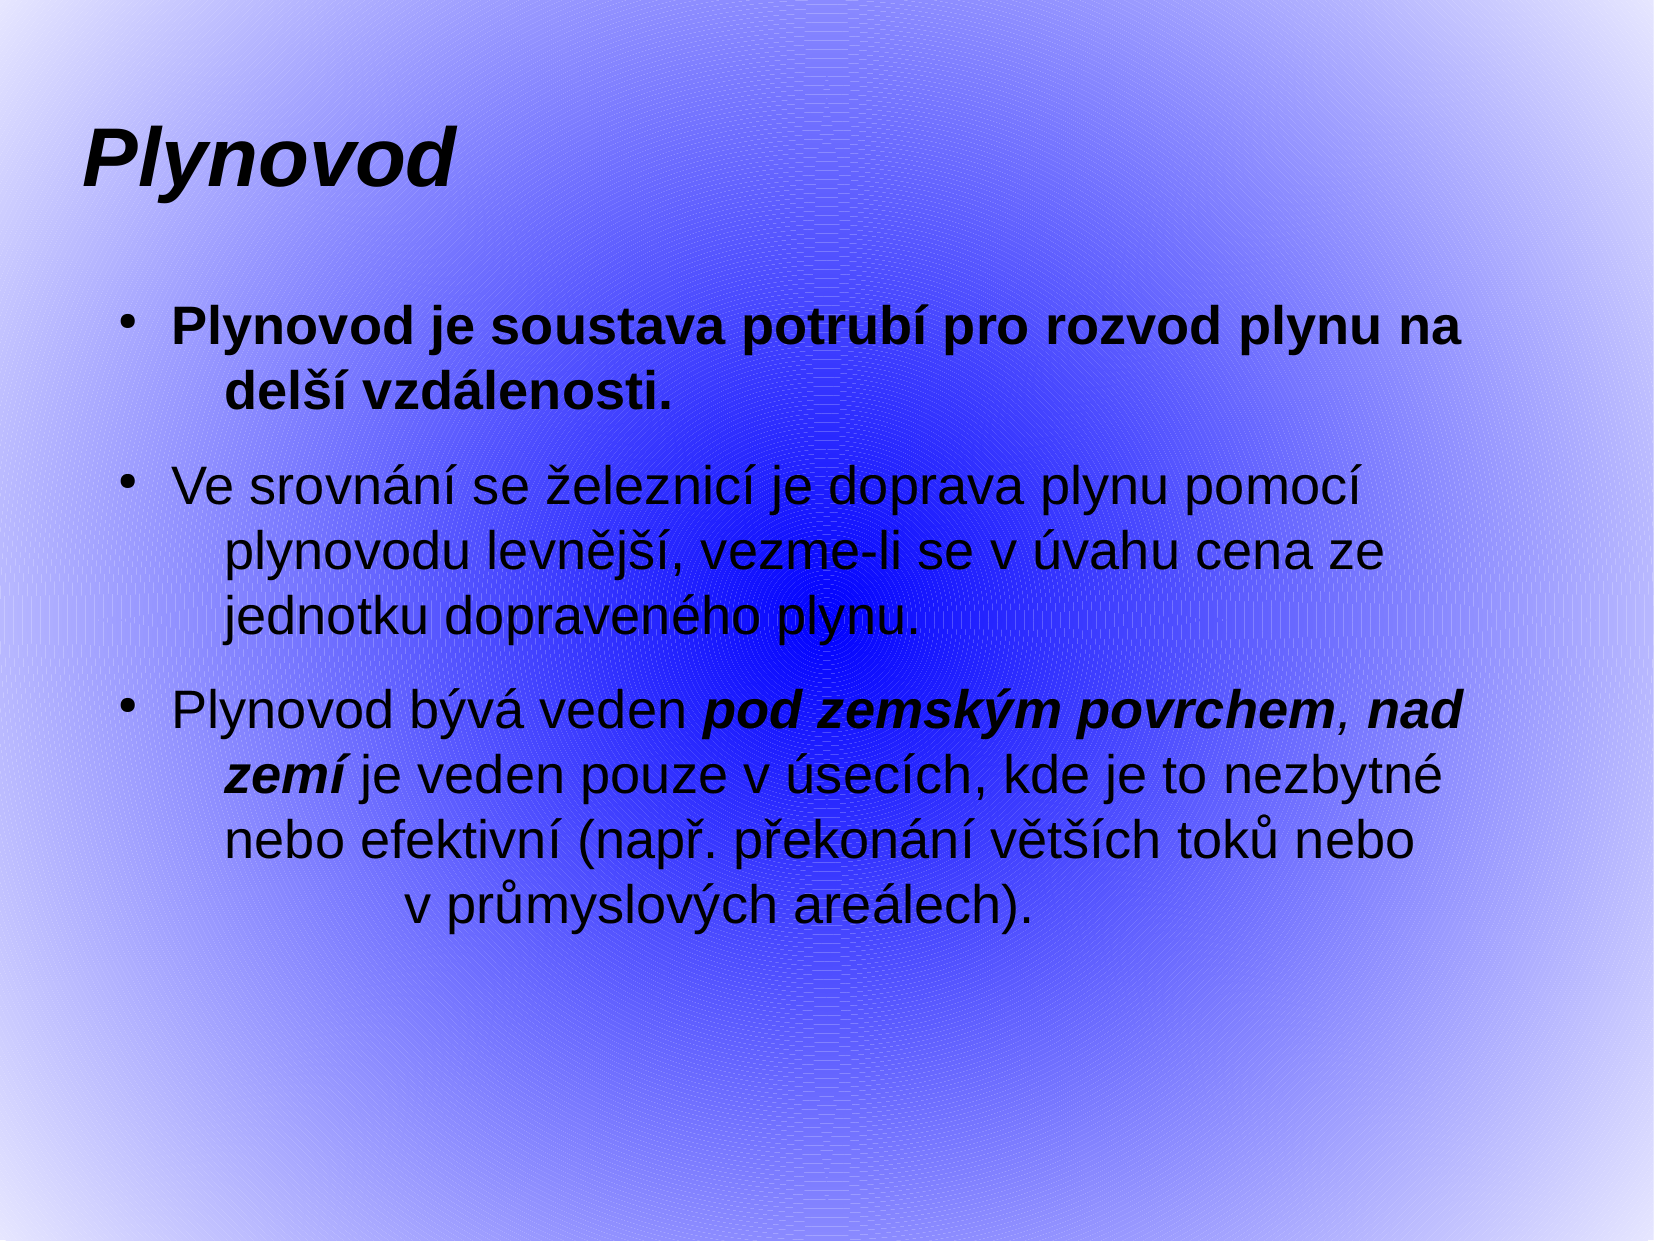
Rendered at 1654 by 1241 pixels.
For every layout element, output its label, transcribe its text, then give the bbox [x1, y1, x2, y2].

title Plynovod [82, 49, 1571, 257]
list Plynovod je soustava potrubí pro rozvod plynu na delší vzdálenosti. Ve srovnání se železnicí je doprava plynu pomocí plynovodu levnější, vezme-li se v úvahu cena ze jednotku dopraveného plynu. Plynovod bývá veden pod zemským povrchem, nad zemí je veden pouze v úsecích, kde je to nezbytné nebo efektivní (např. překonání větších toků nebo v průmyslových areálech). [82, 290, 1571, 975]
